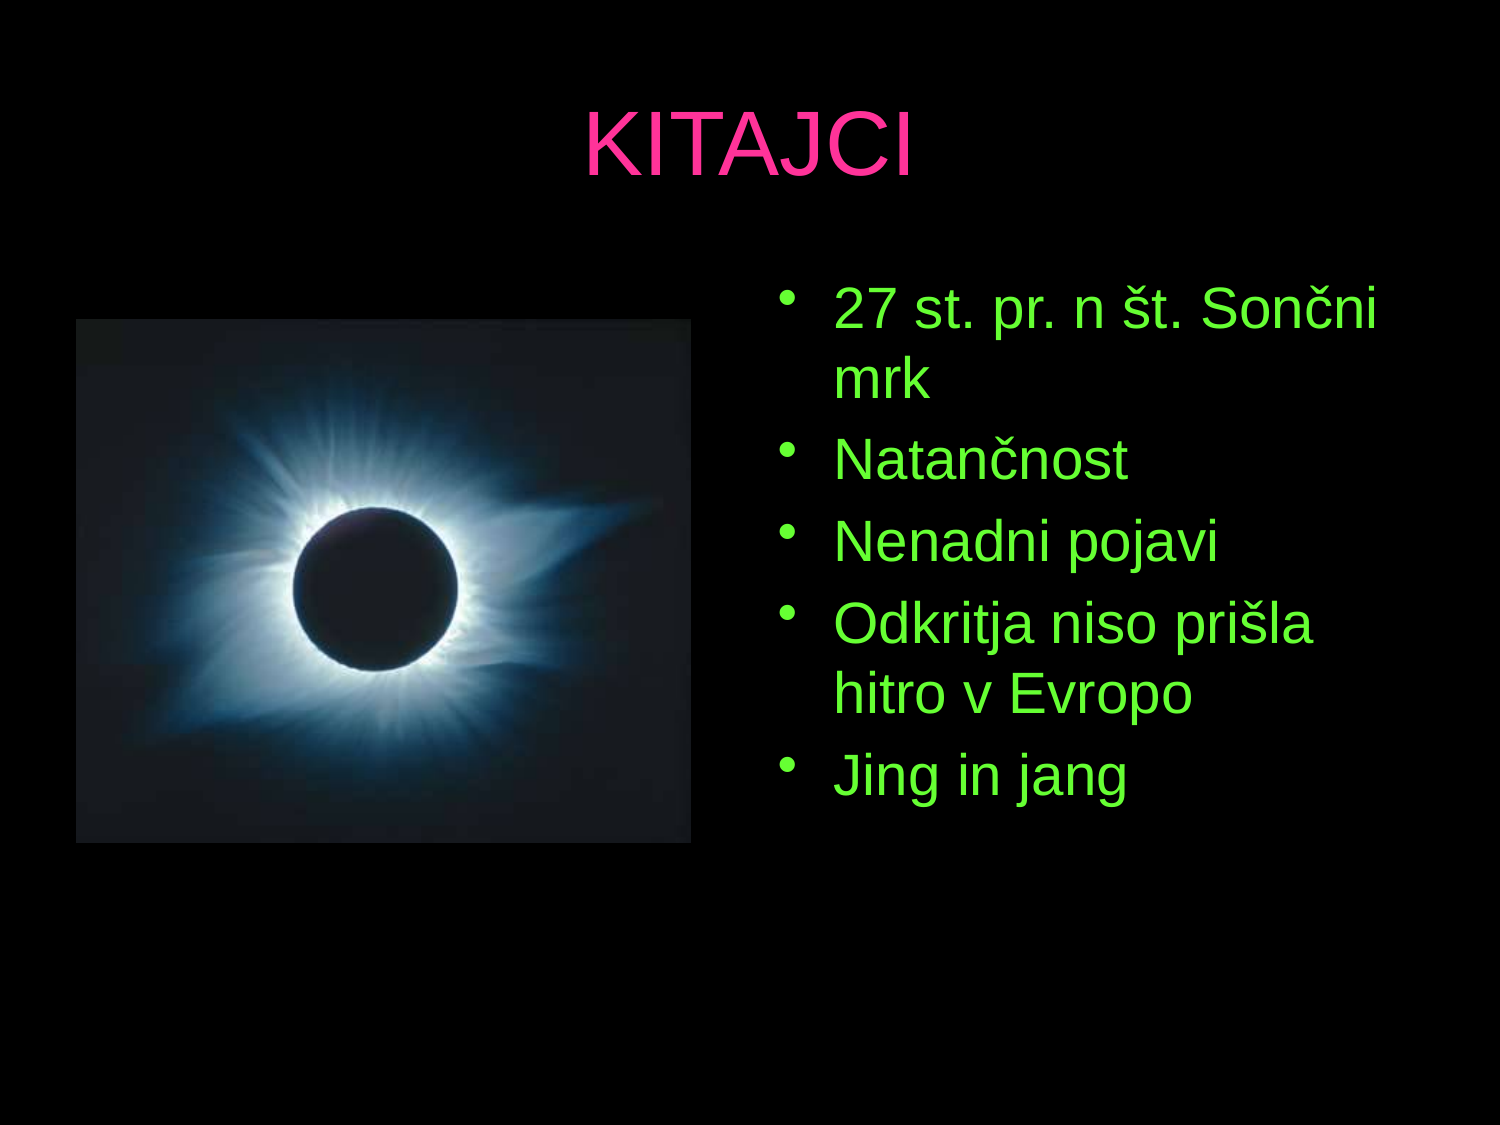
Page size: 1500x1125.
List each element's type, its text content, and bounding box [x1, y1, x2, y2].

title KITAJCI [75, 45, 1425, 233]
picture [76, 319, 691, 843]
list 27 st. pr. n št. Sončni mrk Natančnost Nenadni pojavi Odkritja niso prišla hitro v Evropo Jing in jang [762, 262, 1425, 1005]
